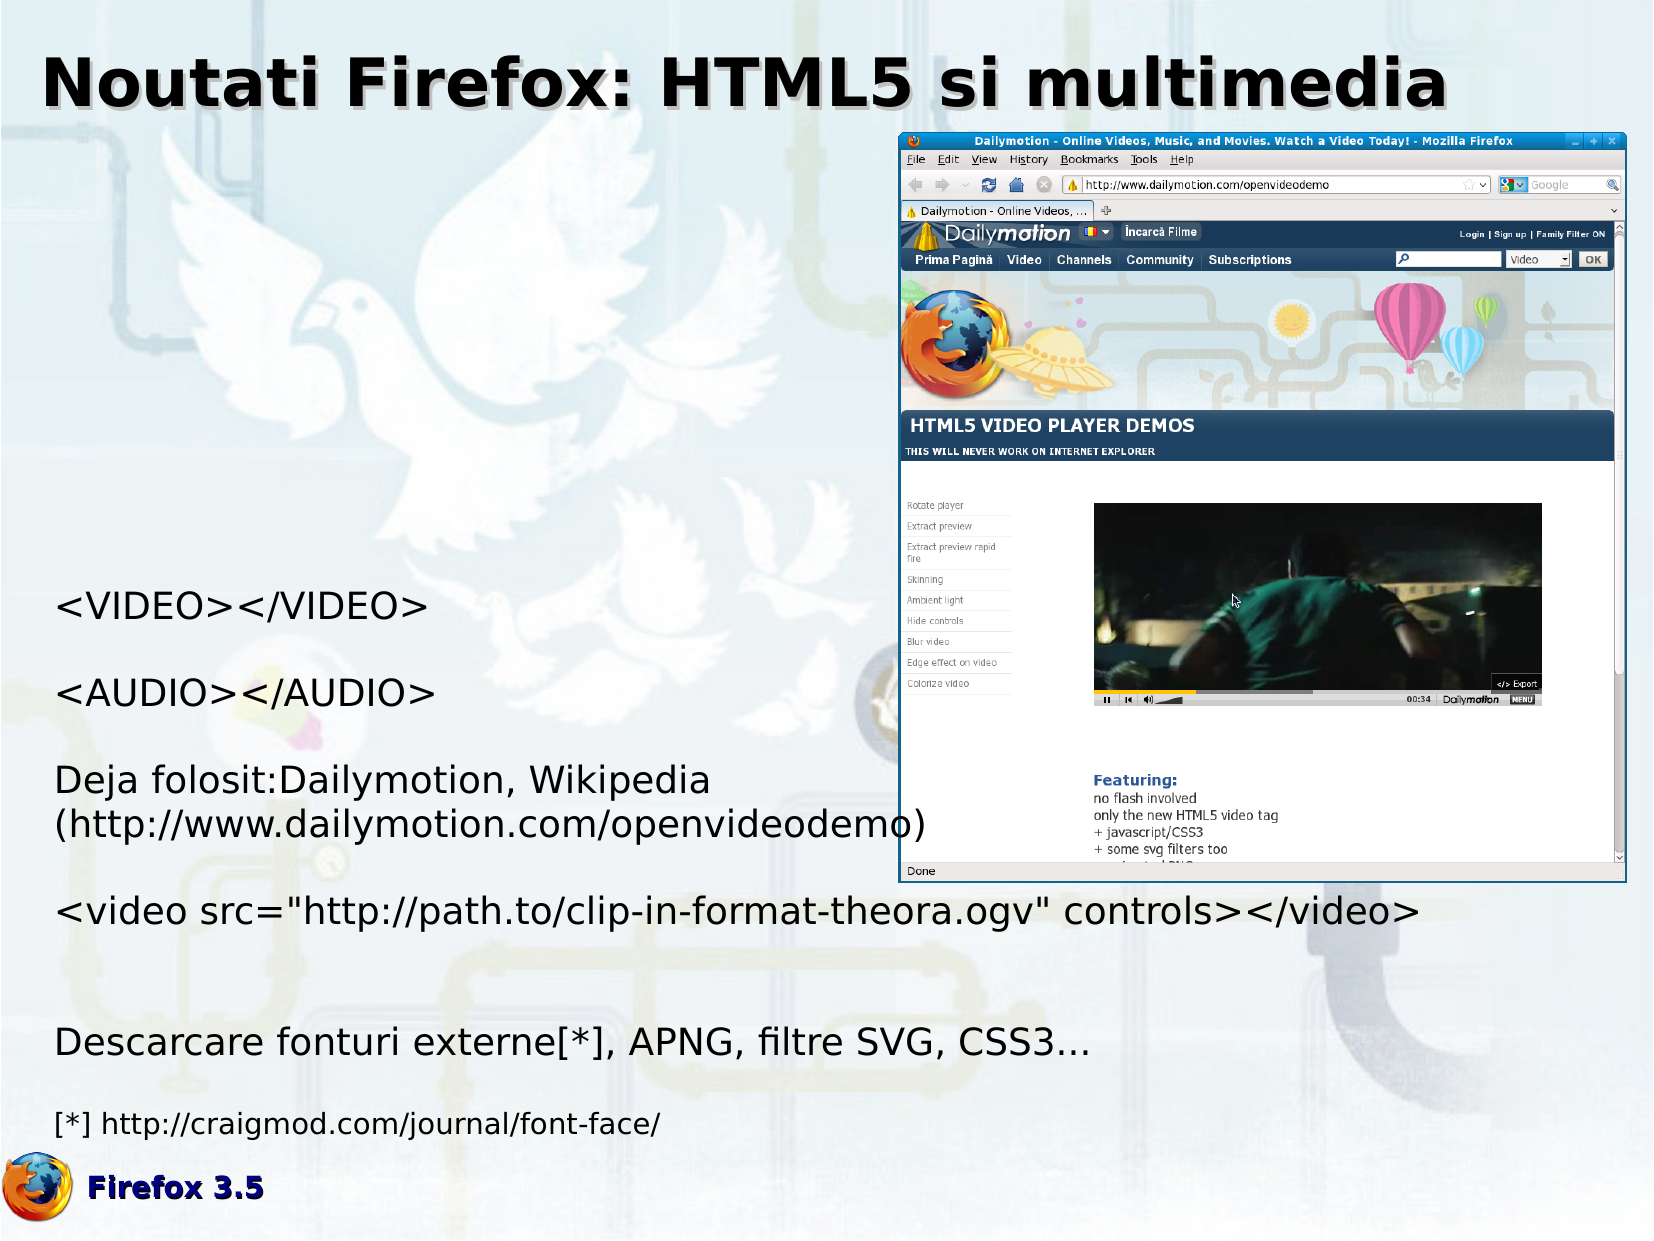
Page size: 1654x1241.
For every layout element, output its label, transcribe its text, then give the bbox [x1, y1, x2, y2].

text_box Firefox 3.5 [71, 1163, 280, 1213]
picture [0, 0, 1654, 1241]
text_box <VIDEO></VIDEO> <AUDIO></AUDIO> Deja folosit:Dailymotion, Wikipedia (http://www.dailymotion.com/openvideodemo) <video src="http://path.to/clip-in-format-theora.ogv" controls></video> Descarcare fonturi externe[*], APNG, filtre SVG, CSS3... [*] http://craigmod.com/journal/font-face/ [39, 577, 1436, 1149]
text_box Noutati Firefox: HTML5 si multimedia [25, 37, 1465, 131]
